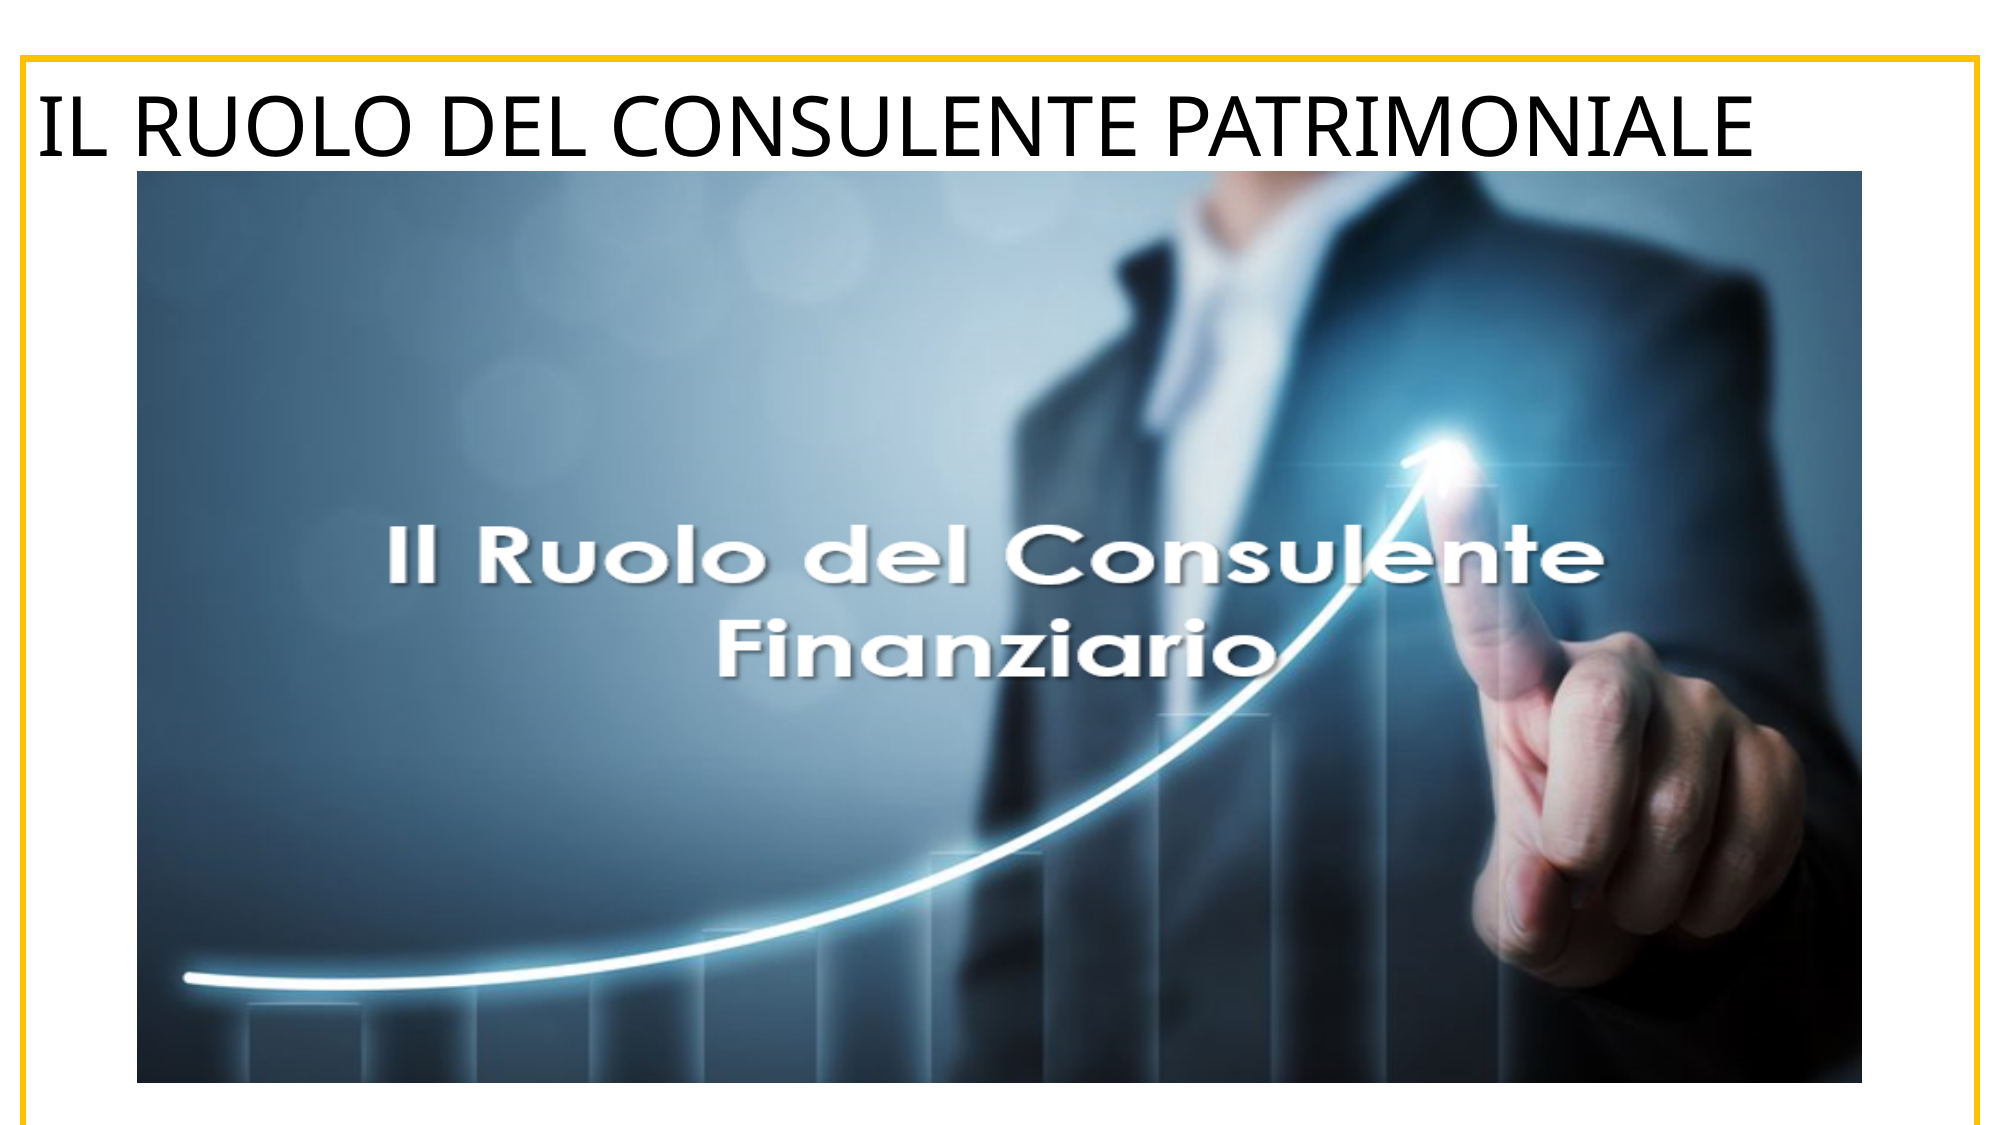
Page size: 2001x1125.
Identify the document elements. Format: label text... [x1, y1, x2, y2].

picture [137, 171, 1862, 1083]
text_box IL RUOLO DEL CONSULENTE PATRIMONIALE [22, 58, 1978, 1108]
